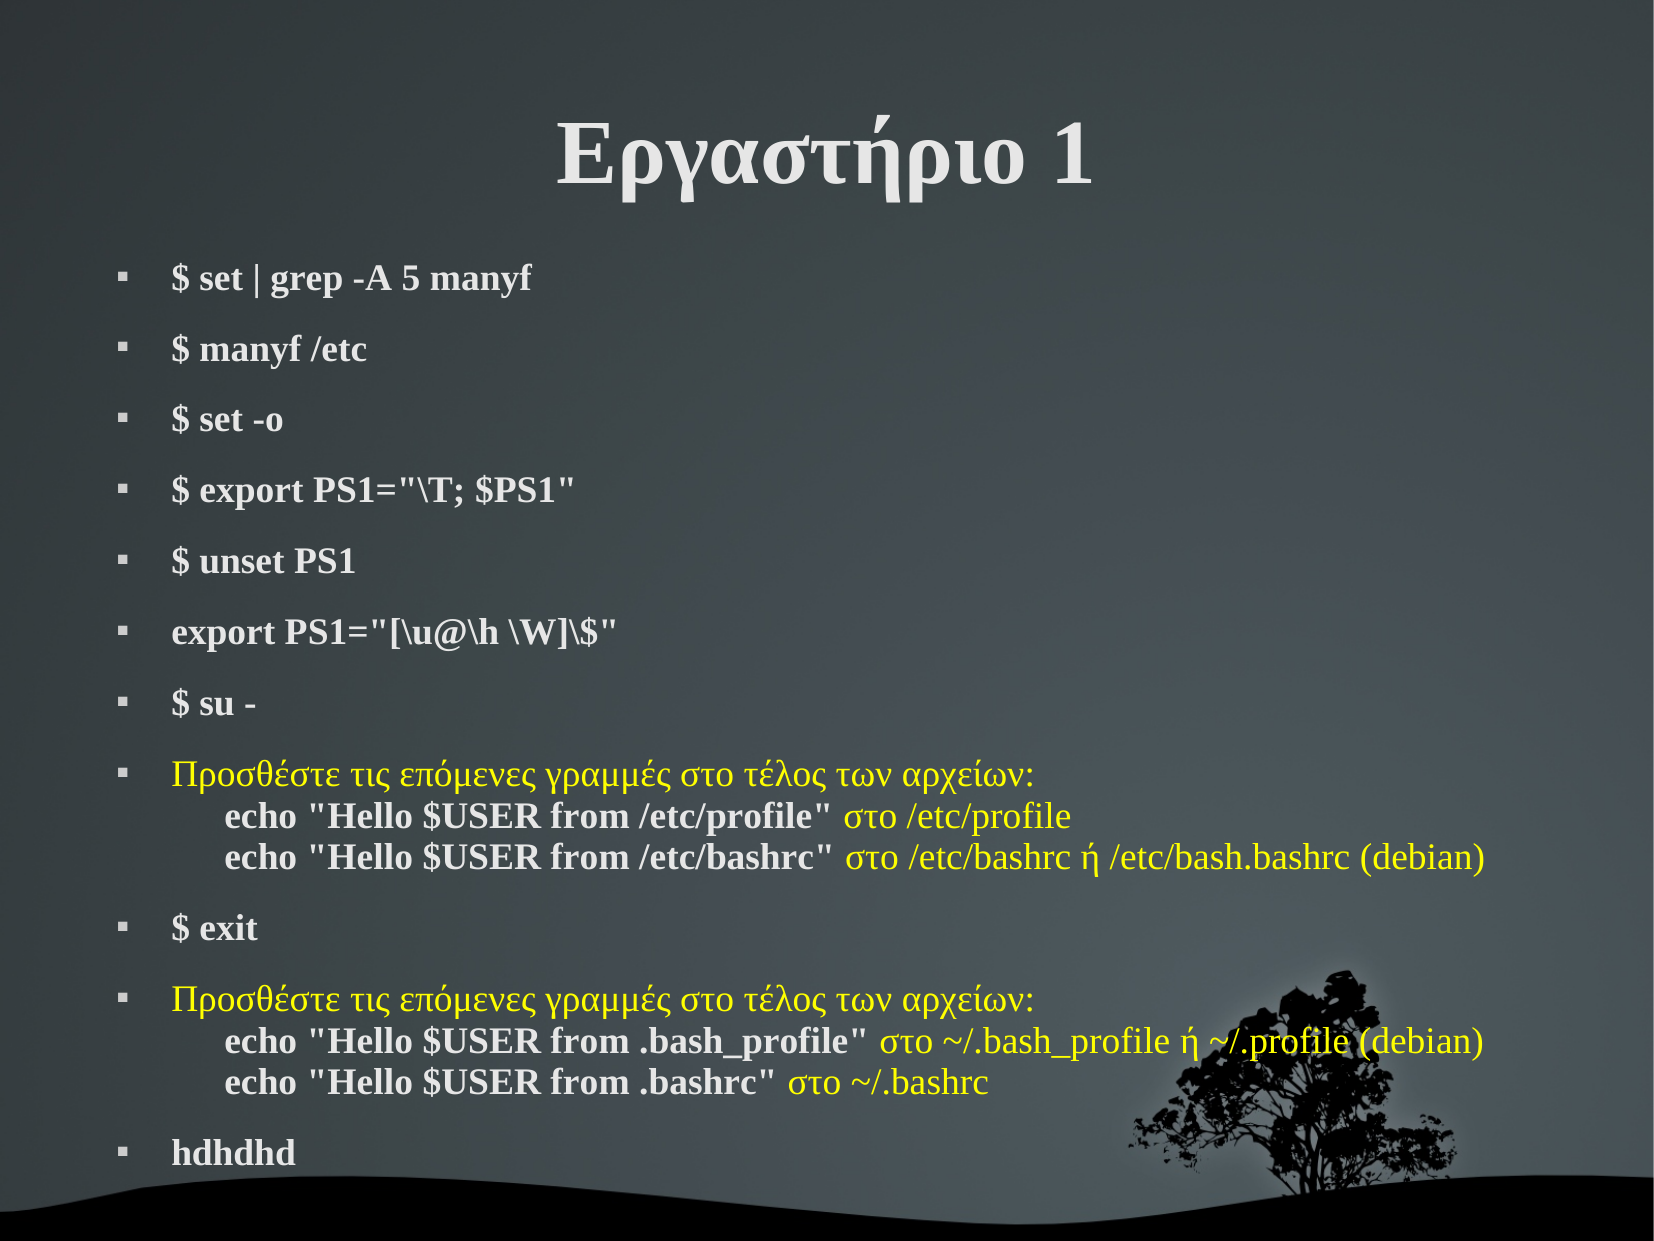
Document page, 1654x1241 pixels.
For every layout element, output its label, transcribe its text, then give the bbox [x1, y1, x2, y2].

list $ set | grep -A 5 manyf $ manyf /etc $ set -o $ export PS1="\T; $PS1" $ unset PS1 export PS1="[\u@\h \W]\$" $ su - Προσθέστε τις επόμενες γραμμές στο τέλος των αρχείων: echo "Hello $USER from /etc/profile" στο /etc/profile echo "Hello $USER from /etc/bashrc" στο /etc/bashrc ή /etc/bash.bashrc (debian) $ exit Προσθέστε τις επόμενες γραμμές στο τέλος των αρχείων: echo "Hello $USER from .bash_profile" στο ~/.bash_profile ή ~/.profile (debian) echo "Hello $USER from .bashrc" στο ~/.bashrc hdhdhd [82, 256, 1596, 1241]
title Εργαστήριο 1 [82, 49, 1571, 257]
picture [0, 0, 1654, 1241]
